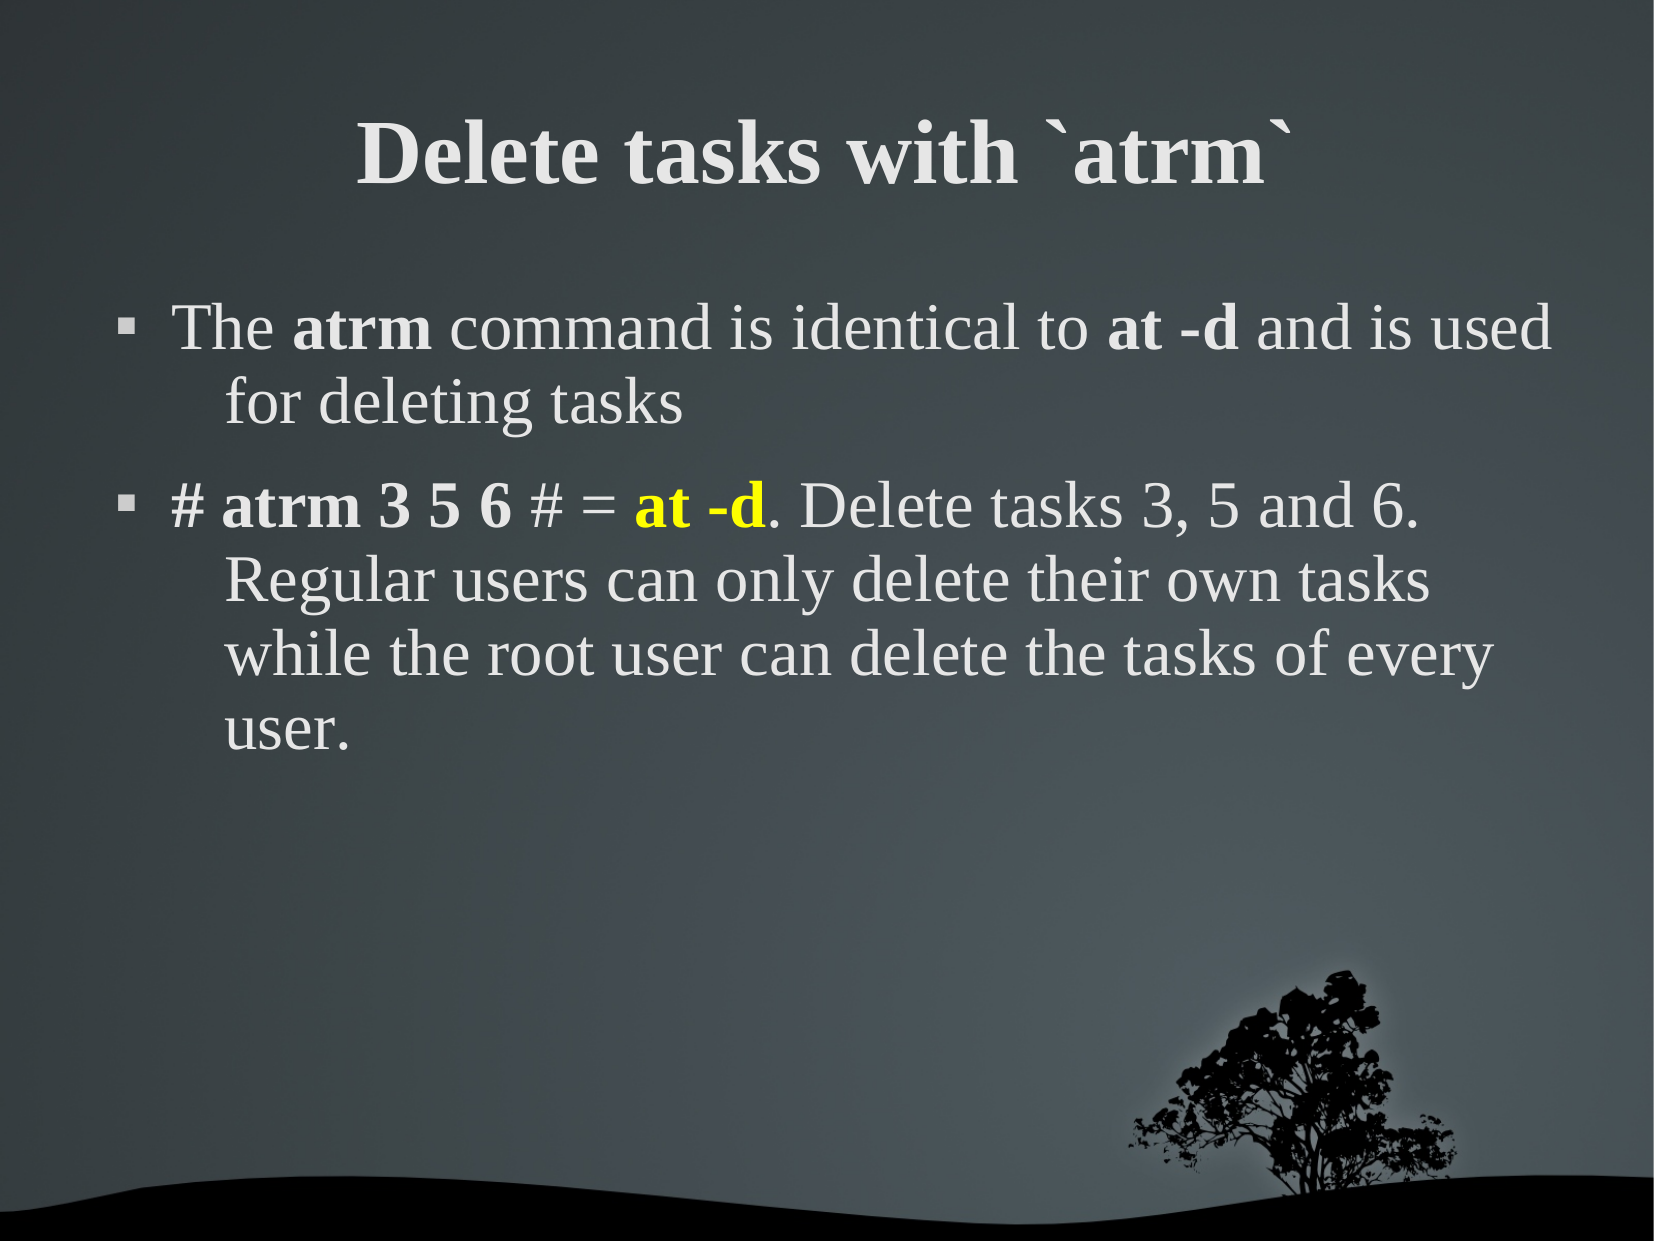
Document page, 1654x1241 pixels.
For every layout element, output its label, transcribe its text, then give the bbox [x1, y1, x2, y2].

title Delete tasks with `atrm` [82, 49, 1571, 257]
picture [0, 0, 1654, 1241]
list The atrm command is identical to at -d and is used for deleting tasks # atrm 3 5 6 # = at -d. Delete tasks 3, 5 and 6. Regular users can only delete their own tasks while the root user can delete the tasks of every user. [82, 290, 1571, 1109]
